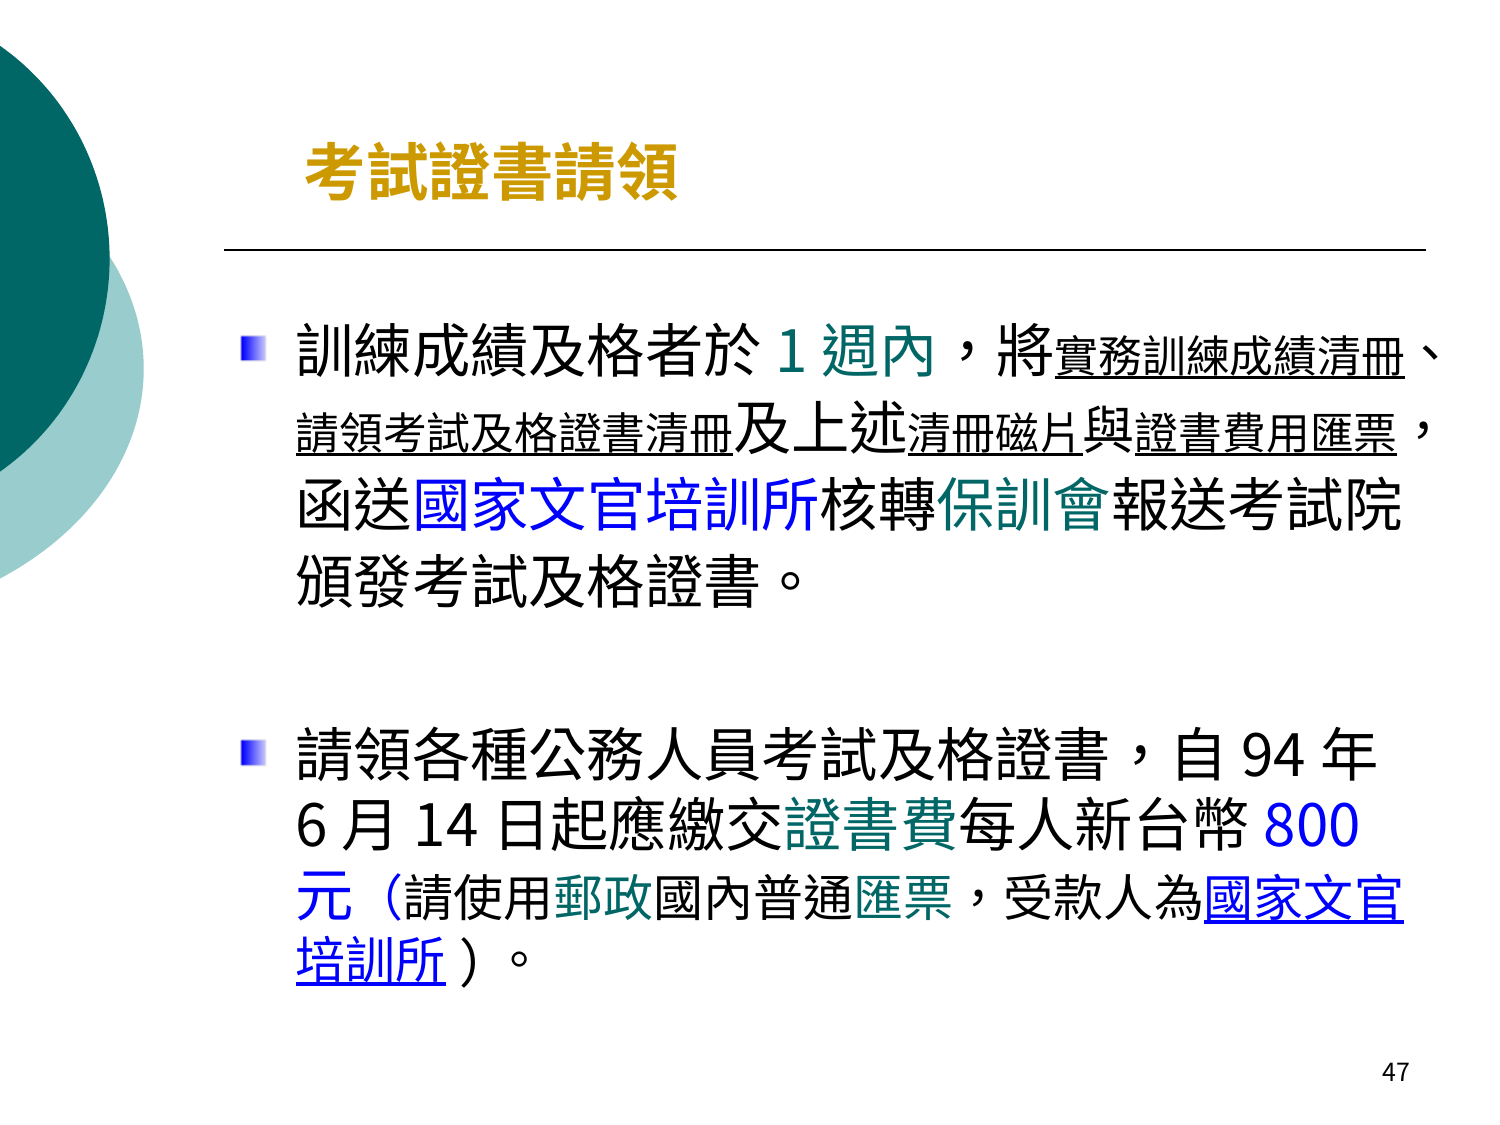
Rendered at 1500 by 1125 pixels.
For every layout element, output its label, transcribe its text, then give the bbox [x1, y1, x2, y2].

list 訓練成績及格者於1週內，將實務訓練成績清冊、請領考試及格證書清冊及上述清冊磁片與證書費用匯票，函送國家文官培訓所核轉保訓會報送考試院頒發考試及格證書。 請領各種公務人員考試及格證書，自94年6月14日起應繳交證書費每人新台幣800元（請使用郵政國內普通匯票，受款人為國家文官培訓所)。 [224, 299, 1425, 1035]
text_box 考試證書請領 [289, 125, 762, 216]
